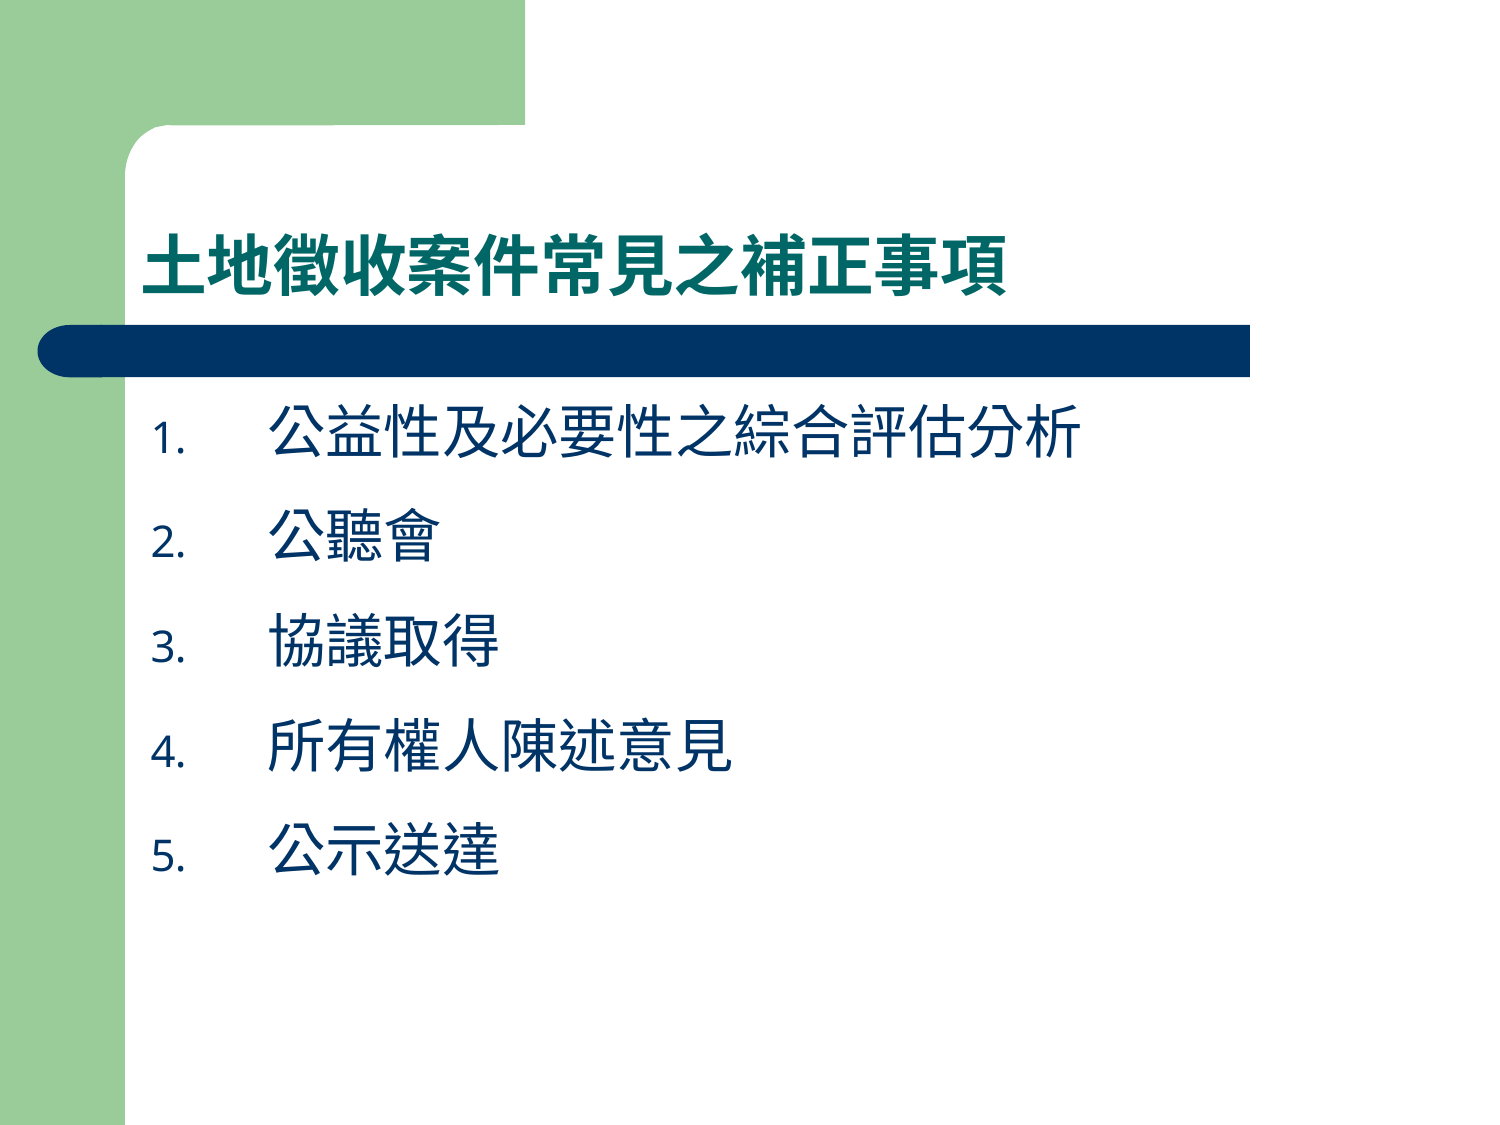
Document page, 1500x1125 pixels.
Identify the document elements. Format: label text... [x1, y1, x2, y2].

list 公益性及必要性之綜合評估分析 公聽會 協議取得 所有權人陳述意見 公示送達 [135, 373, 1245, 1057]
title 土地徵收案件常見之補正事項 [125, 125, 1426, 313]
